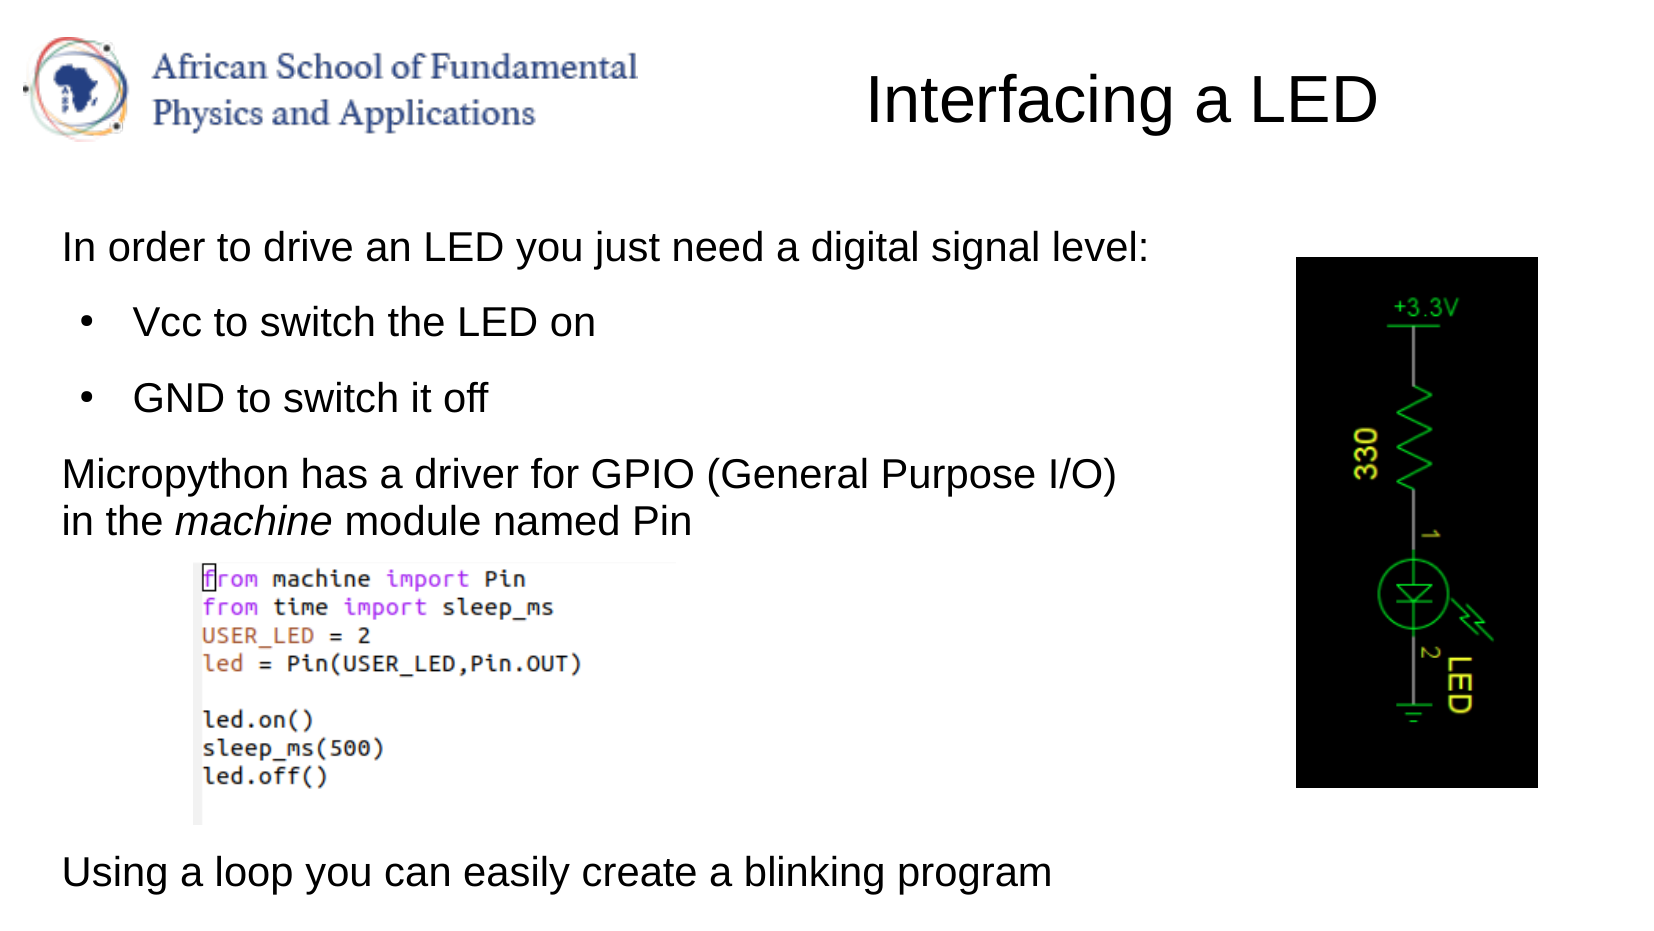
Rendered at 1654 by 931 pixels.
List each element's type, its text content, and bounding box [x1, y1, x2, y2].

picture [193, 562, 676, 825]
picture [23, 37, 635, 142]
picture [1296, 257, 1538, 788]
list In order to drive an LED you just need a digital signal level: Vcc to switch the LED on GND to switch it off Micropython has a driver for GPIO (General Purpose I/O) in the machine module named Pin Using a loop you can easily create a blinking program [61, 223, 1550, 899]
title Interfacing a LED [635, 21, 1610, 177]
